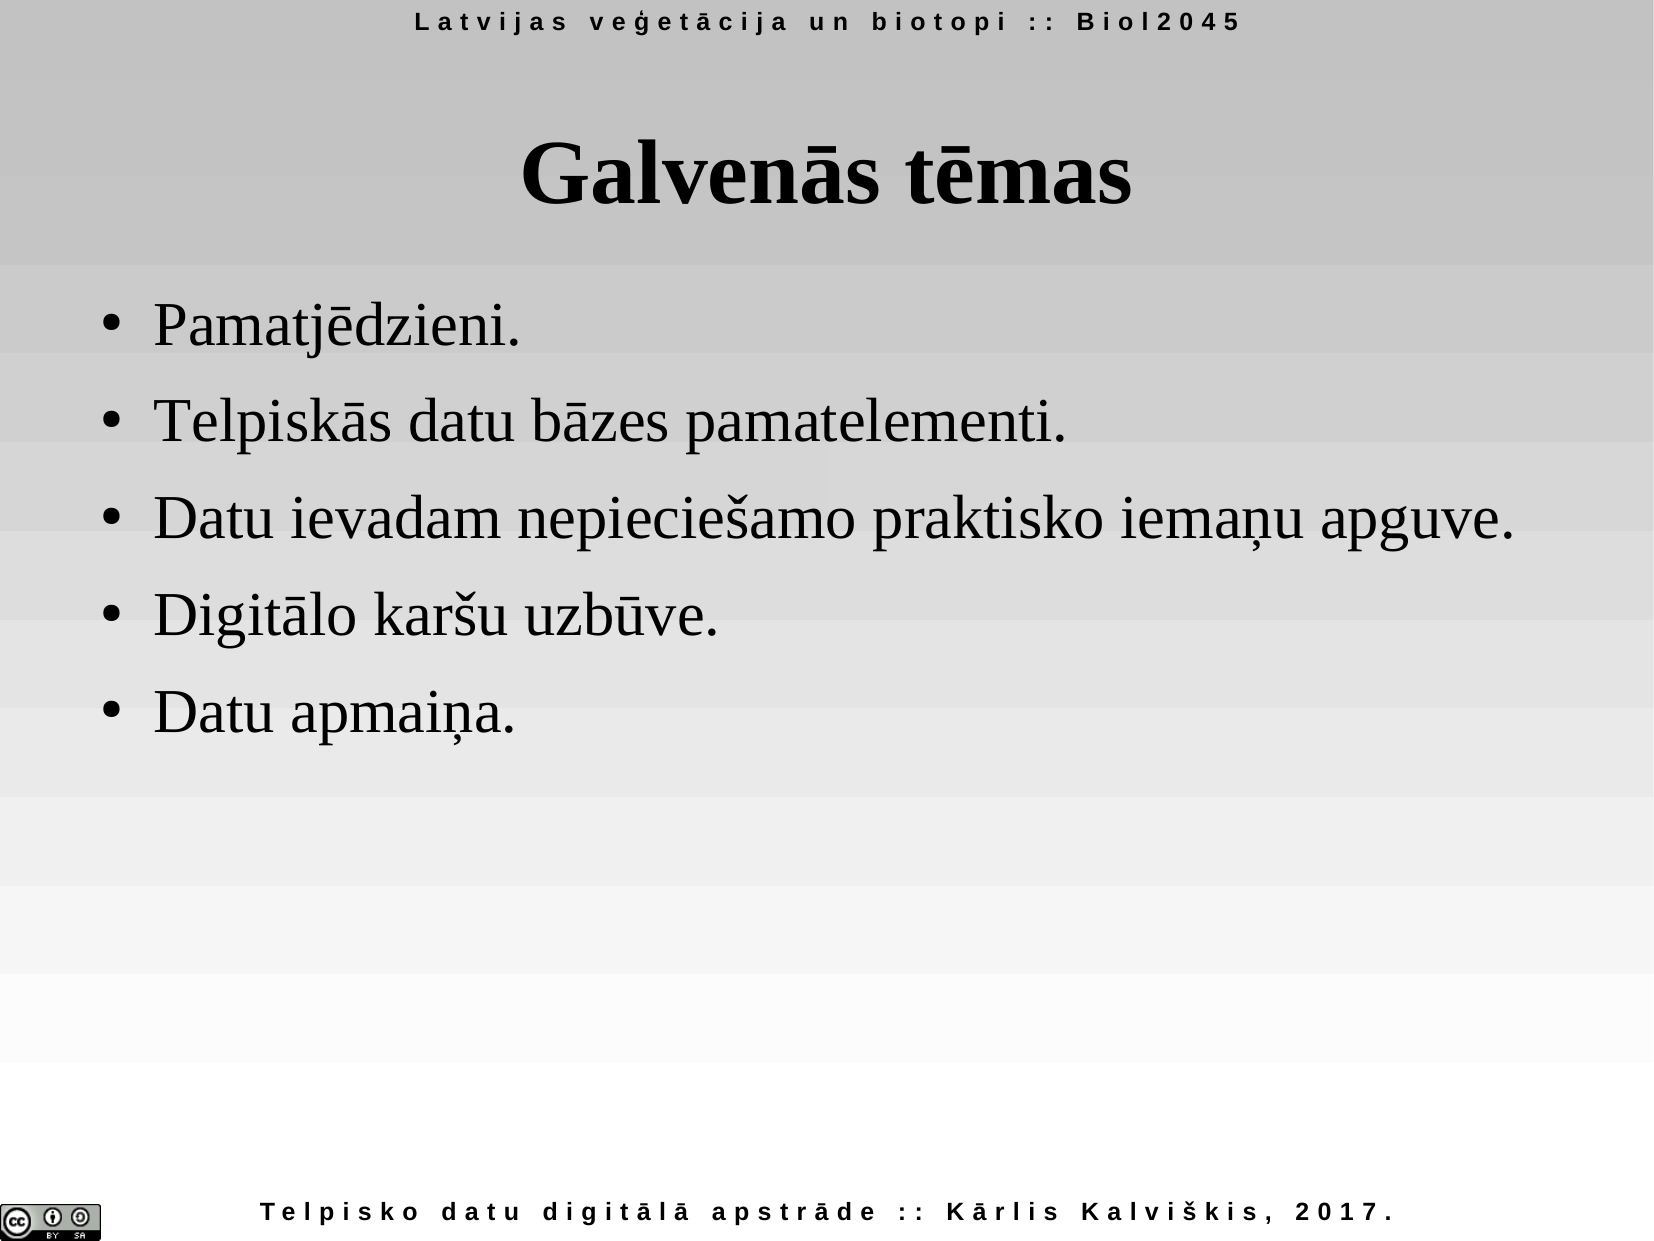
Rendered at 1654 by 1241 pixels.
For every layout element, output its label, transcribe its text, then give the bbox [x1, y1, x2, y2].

picture [0, 0, 1654, 1241]
title Galvenās tēmas [29, 49, 1625, 296]
list Pamatjēdzieni. Telpiskās datu bāzes pamatelementi. Datu ievadam nepieciešamo praktisko iemaņu apguve. Digitālo karšu uzbūve. Datu apmaiņa. [82, 289, 1571, 1098]
